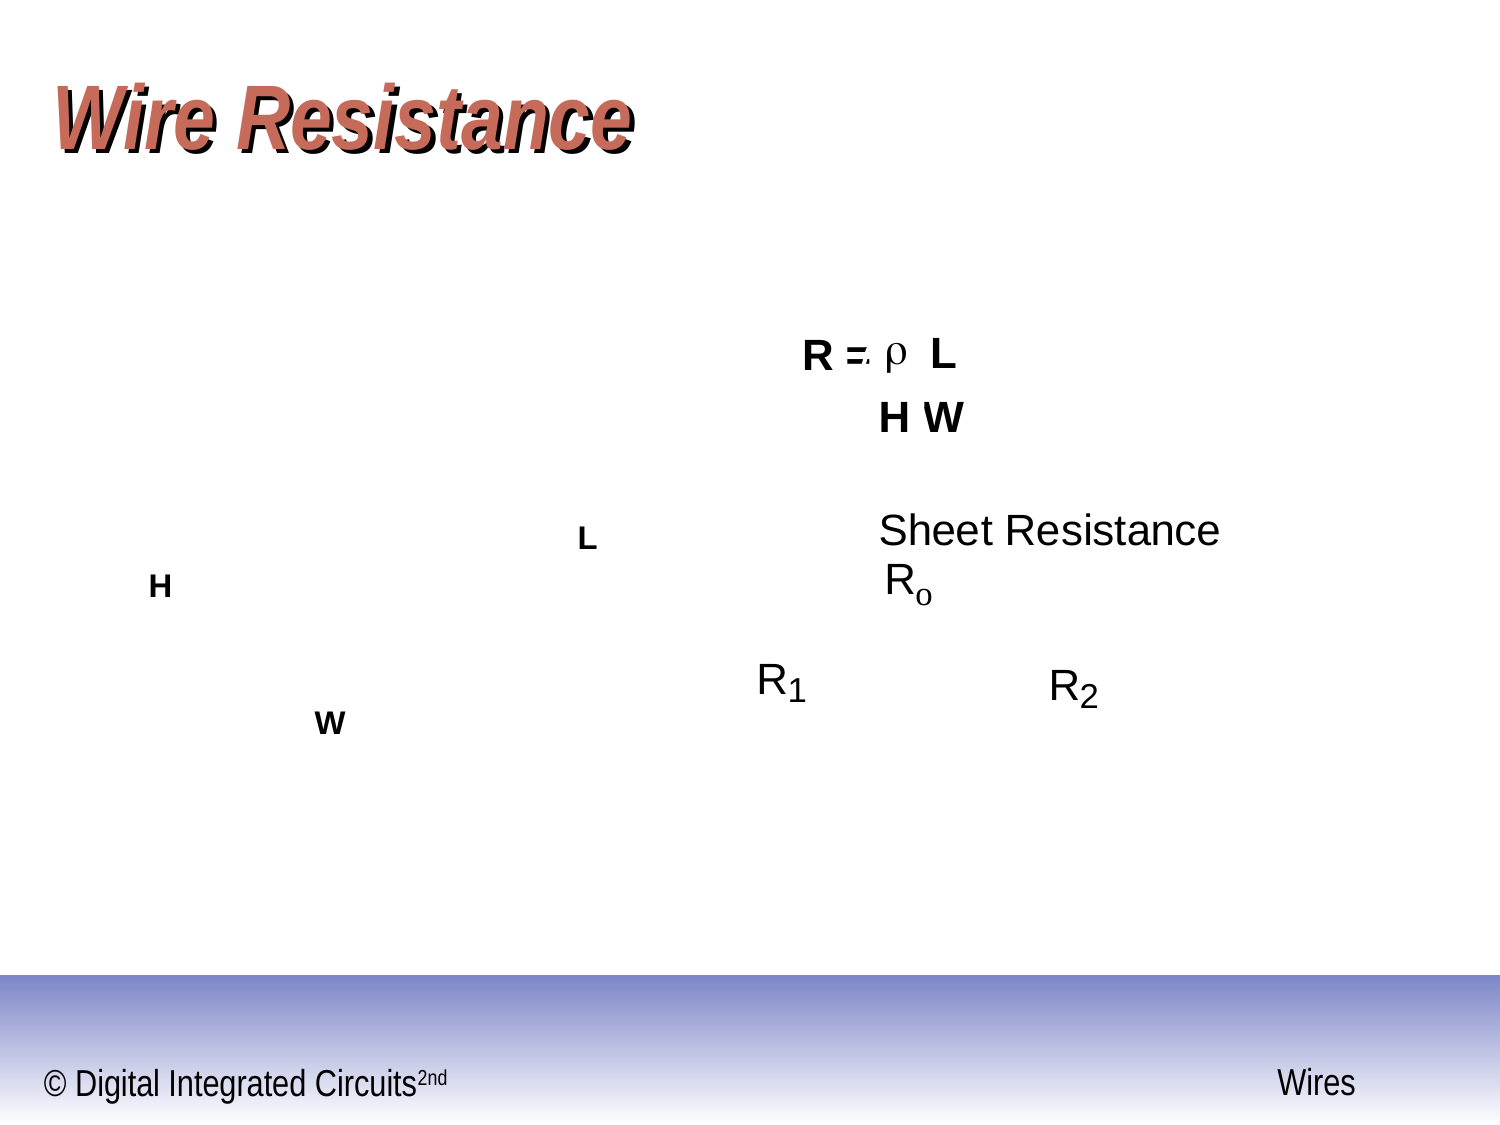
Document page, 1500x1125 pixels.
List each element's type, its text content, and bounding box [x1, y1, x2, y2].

picture [137, 312, 1274, 933]
title Wire Resistance [37, 37, 1463, 175]
